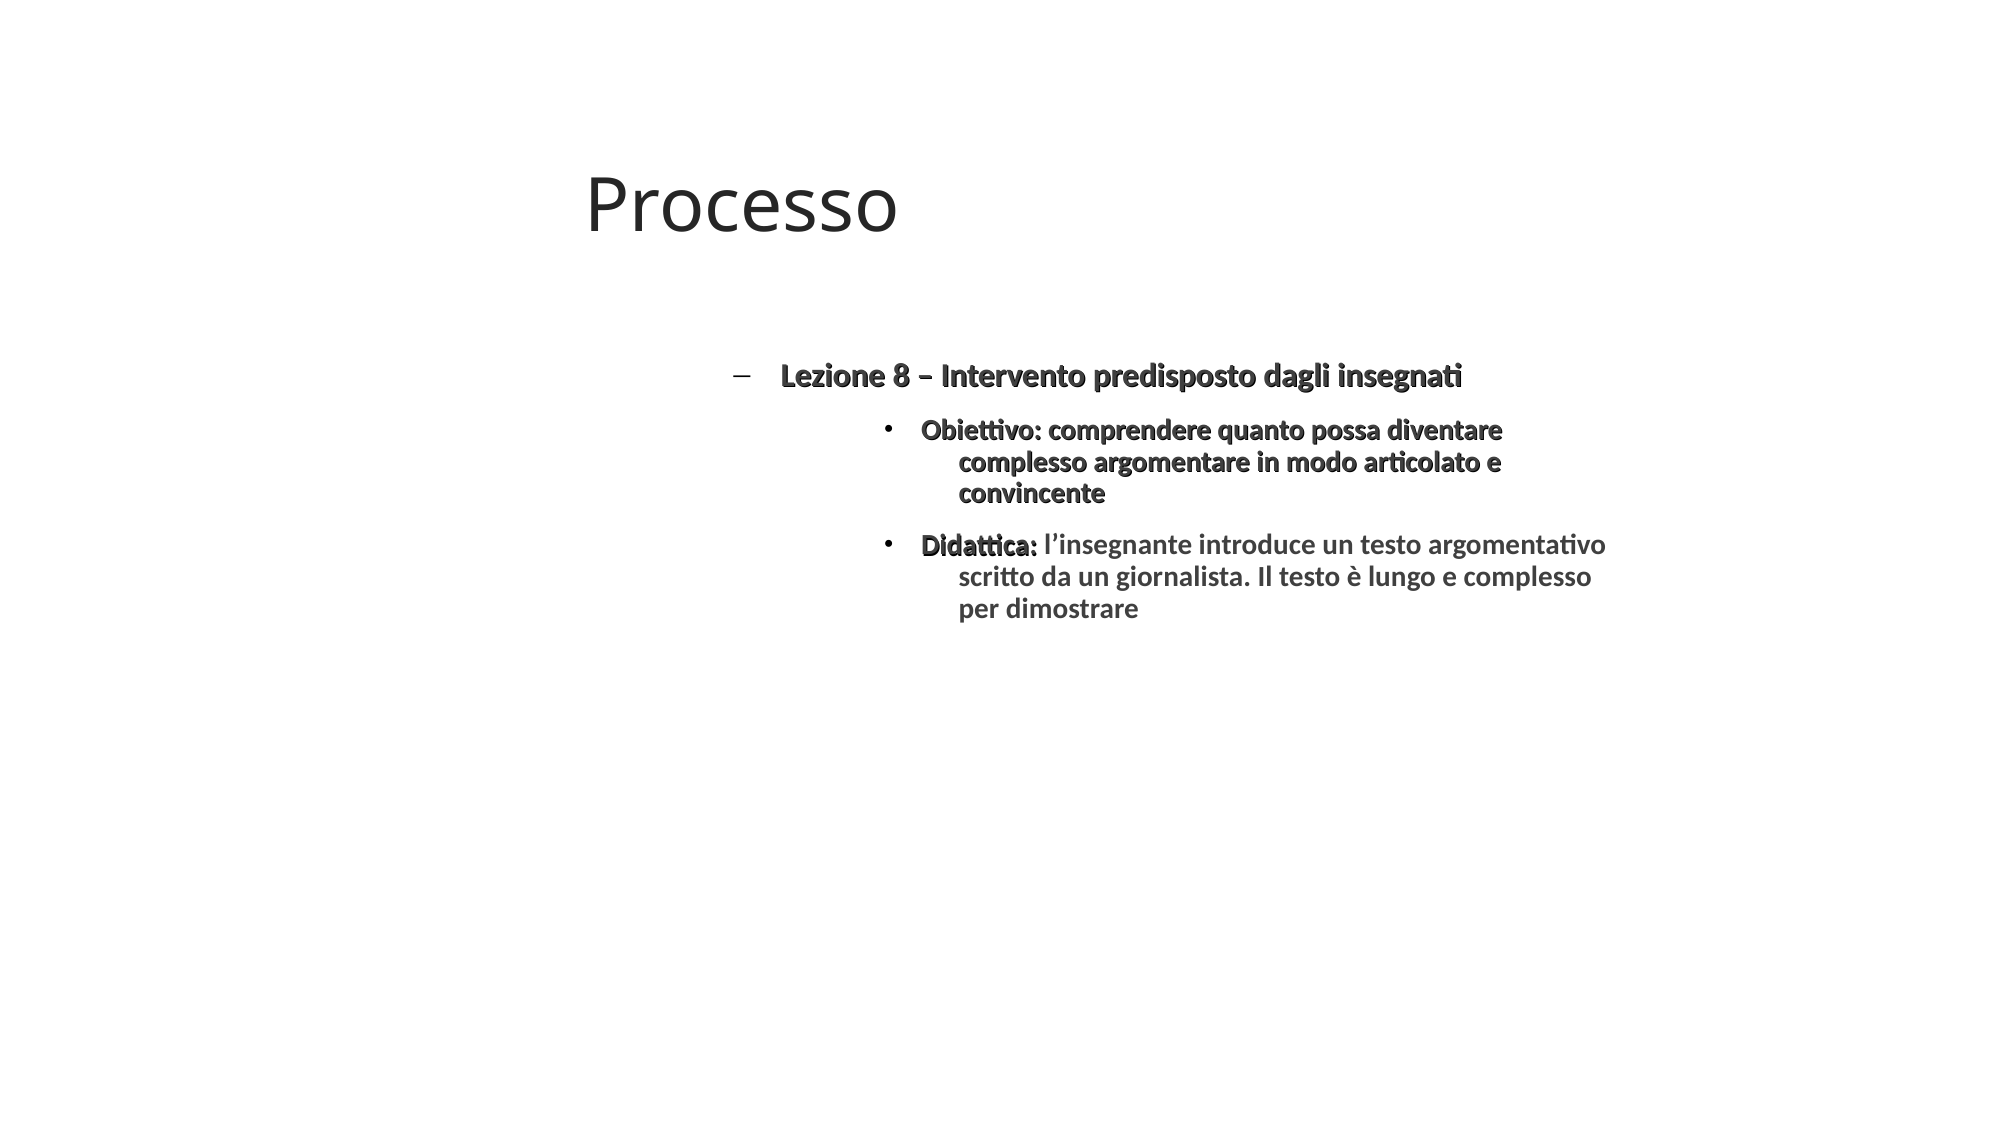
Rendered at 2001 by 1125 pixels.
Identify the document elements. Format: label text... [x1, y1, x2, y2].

title Processo [569, 102, 1651, 313]
list Lezione 8 – Intervento predisposto dagli insegnati Obiettivo: comprendere quanto possa diventare complesso argomentare in modo articolato e convincente Didattica: l’insegnante introduce un testo argomentativo scritto da un giornalista. Il testo è lungo e complesso per dimostrare [568, 350, 1651, 970]
